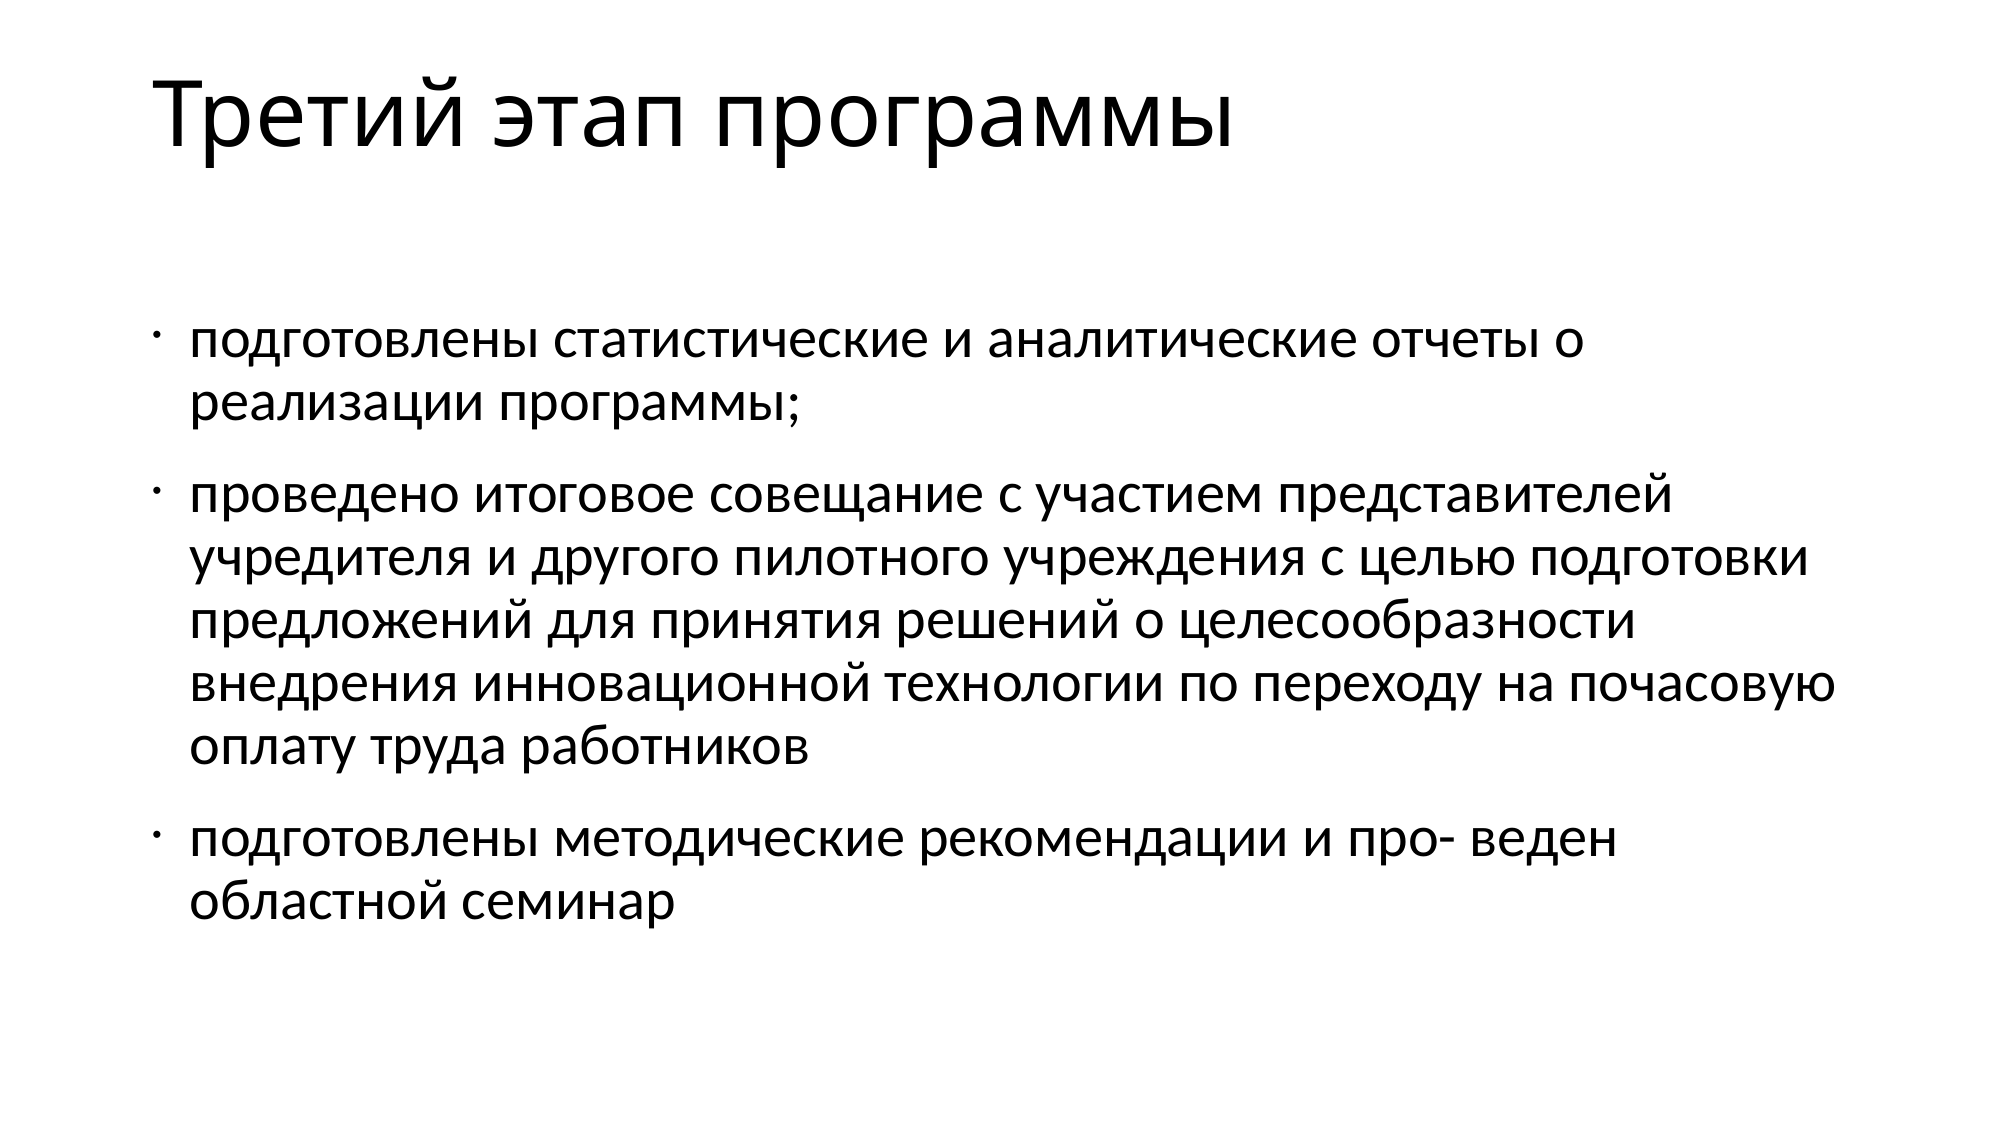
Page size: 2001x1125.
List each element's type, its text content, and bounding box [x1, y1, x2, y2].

list подготовлены статистические и аналитические отчеты о реализации программы; проведено итоговое совещание с участием представителей учредителя и другого пилотного учреждения с целью подготовки предложений для принятия решений о целесообразности внедрения инновационной технологии по переходу на почасовую оплату труда работников подготовлены методические рекомендации и про- веден областной семинар [137, 299, 1863, 1014]
title Третий этап программы [137, 59, 1863, 278]
